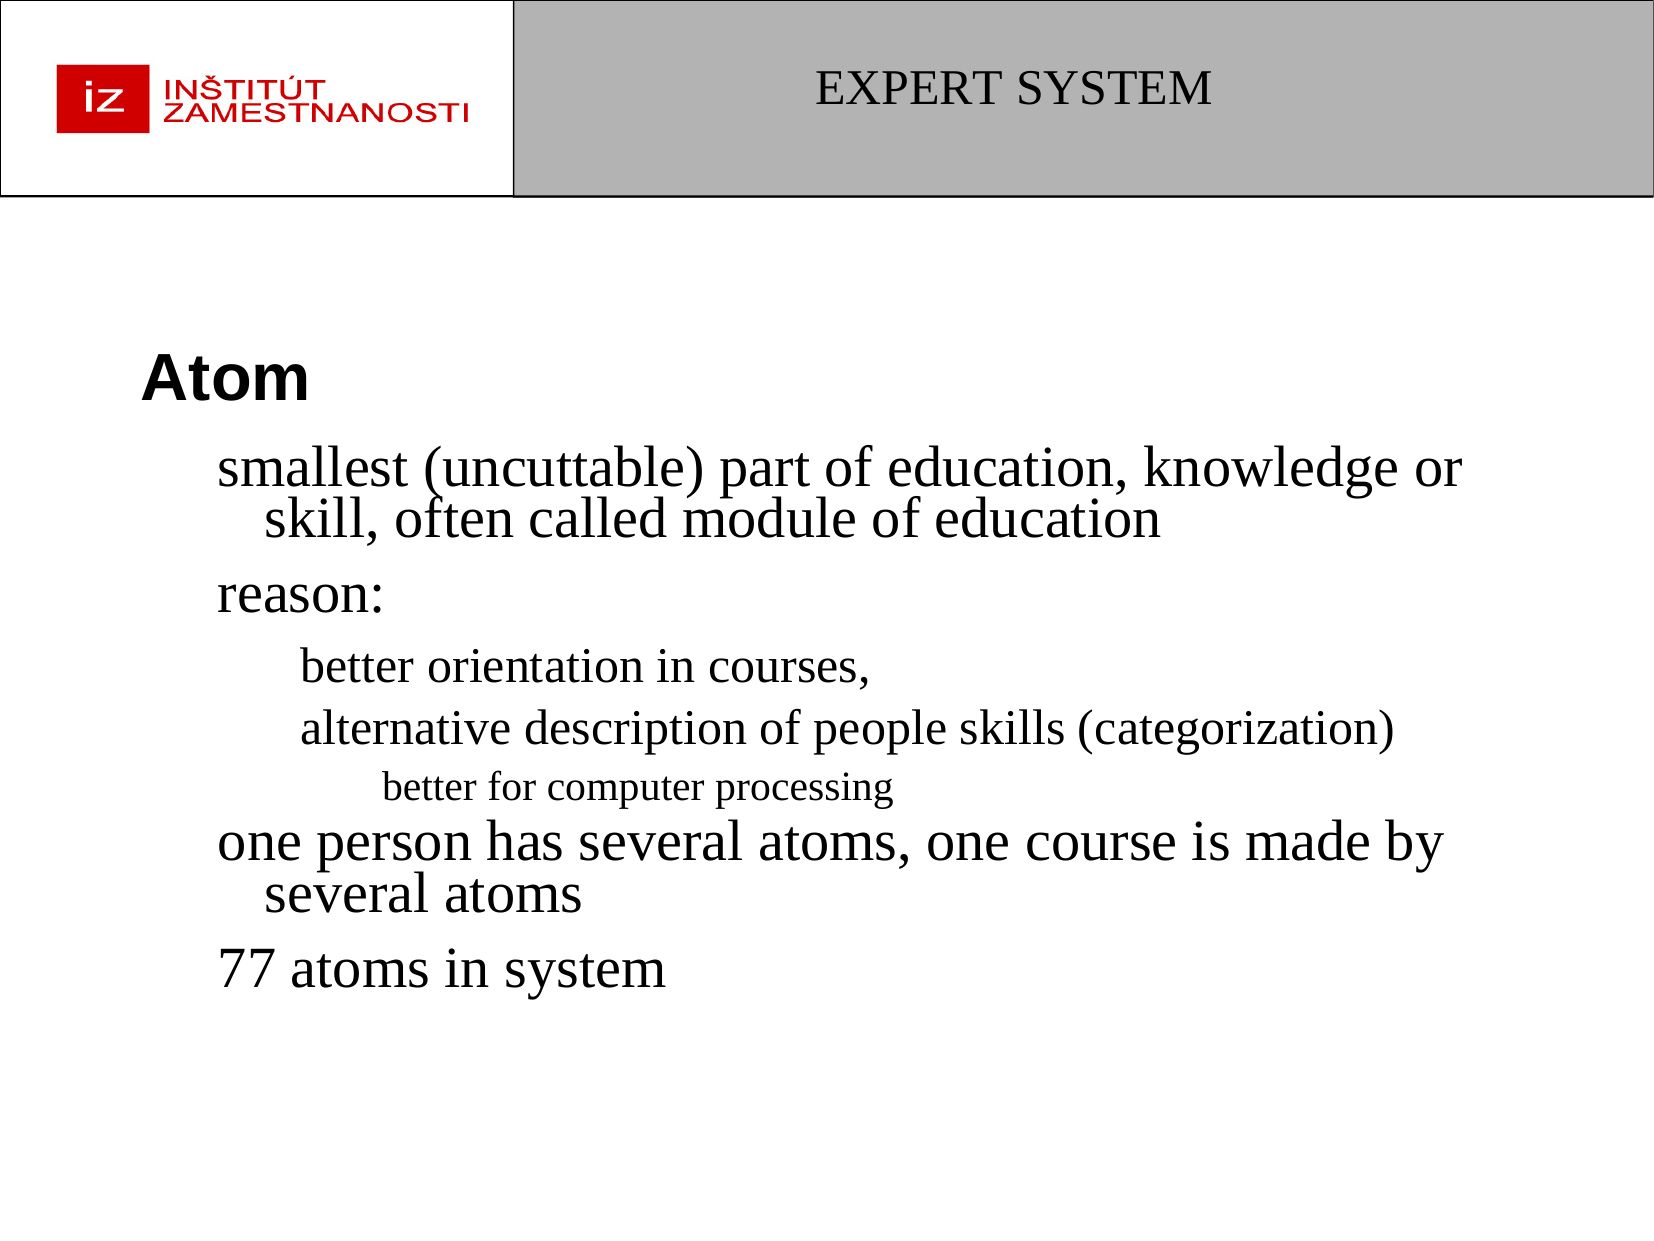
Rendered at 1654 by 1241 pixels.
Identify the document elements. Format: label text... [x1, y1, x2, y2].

list Atom smallest (uncuttable) part of education, knowledge or skill, often called module of education reason: better orientation in courses, alternative description of people skills (categorization) better for computer processing one person has several atoms, one course is made by several atoms 77 atoms in system [123, 340, 1536, 1123]
text_box [0, 0, 1654, 197]
text_box EXPERT SYSTEM [800, 59, 1329, 130]
picture [5, 5, 513, 190]
